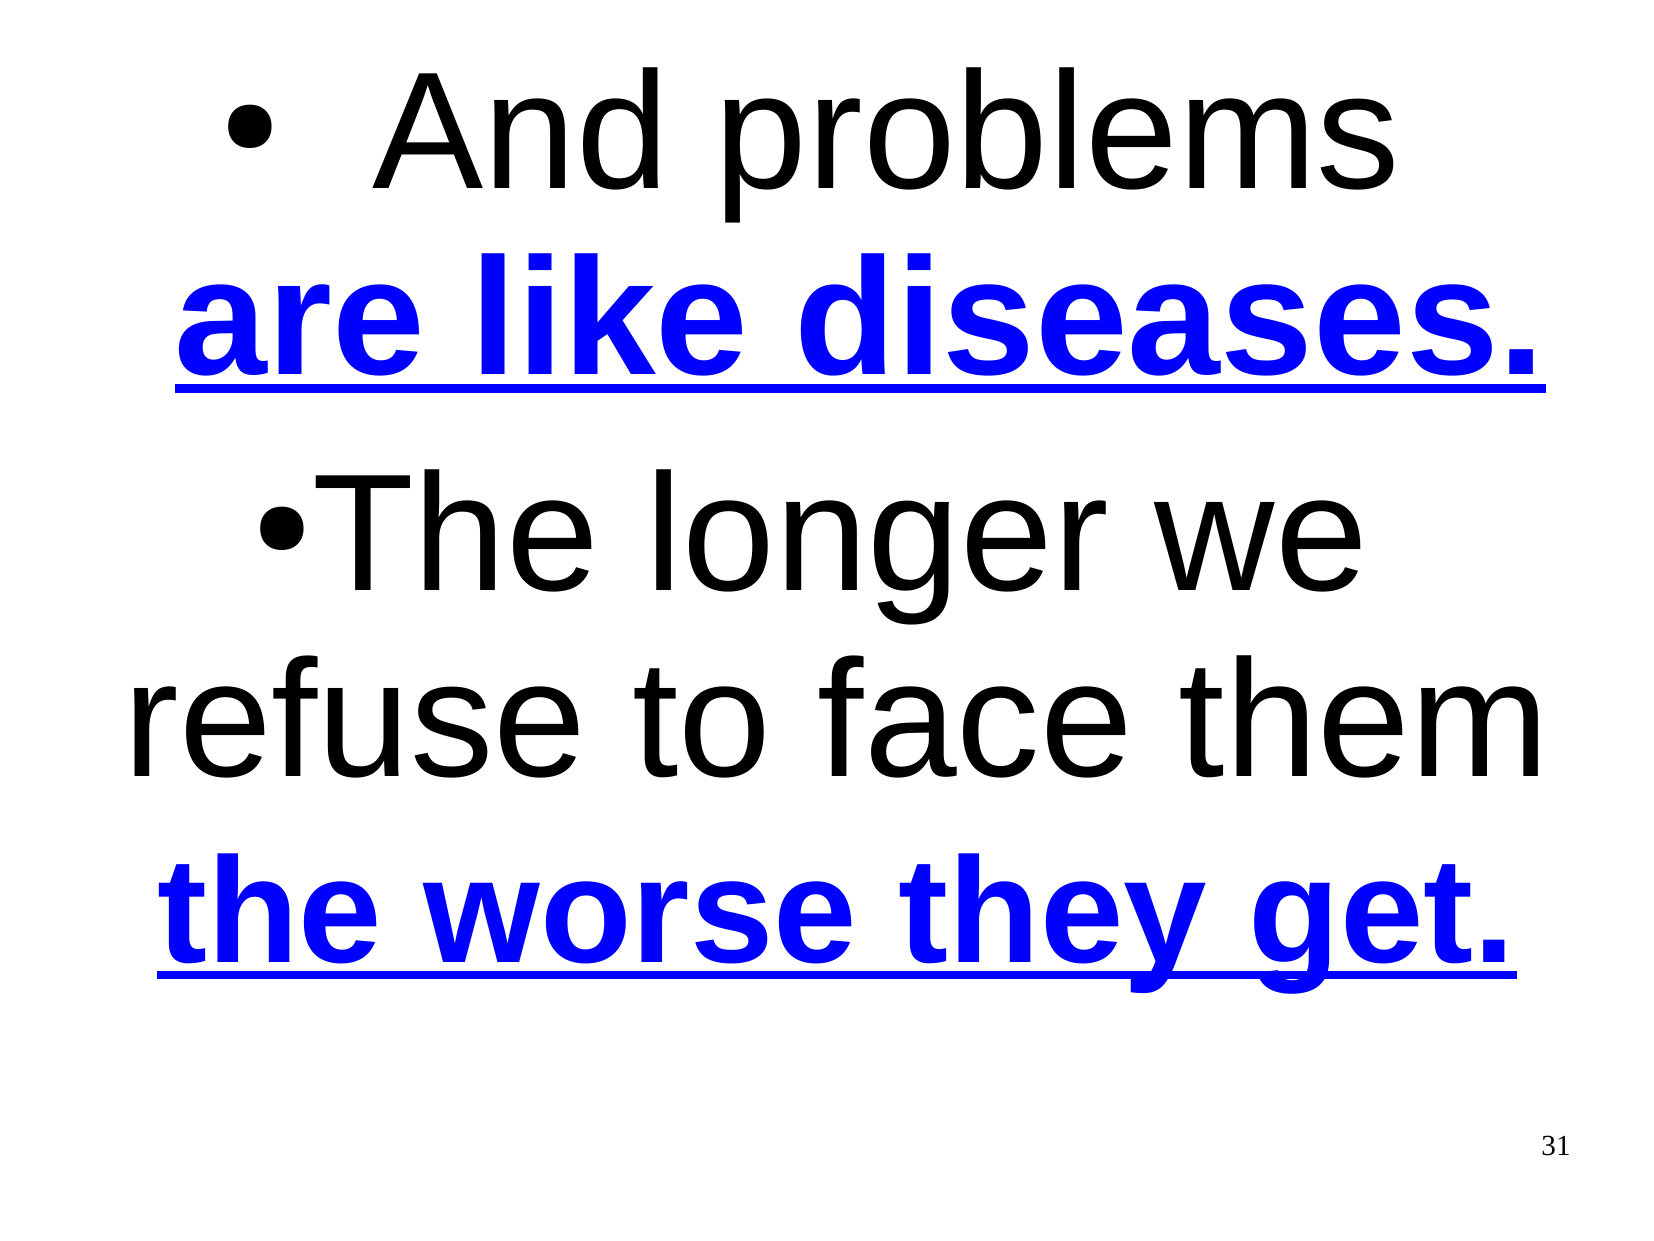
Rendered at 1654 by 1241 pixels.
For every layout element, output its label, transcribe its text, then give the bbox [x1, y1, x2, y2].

list And problems are like diseases. The longer we refuse to face them the worse they get. [37, 37, 1613, 1238]
